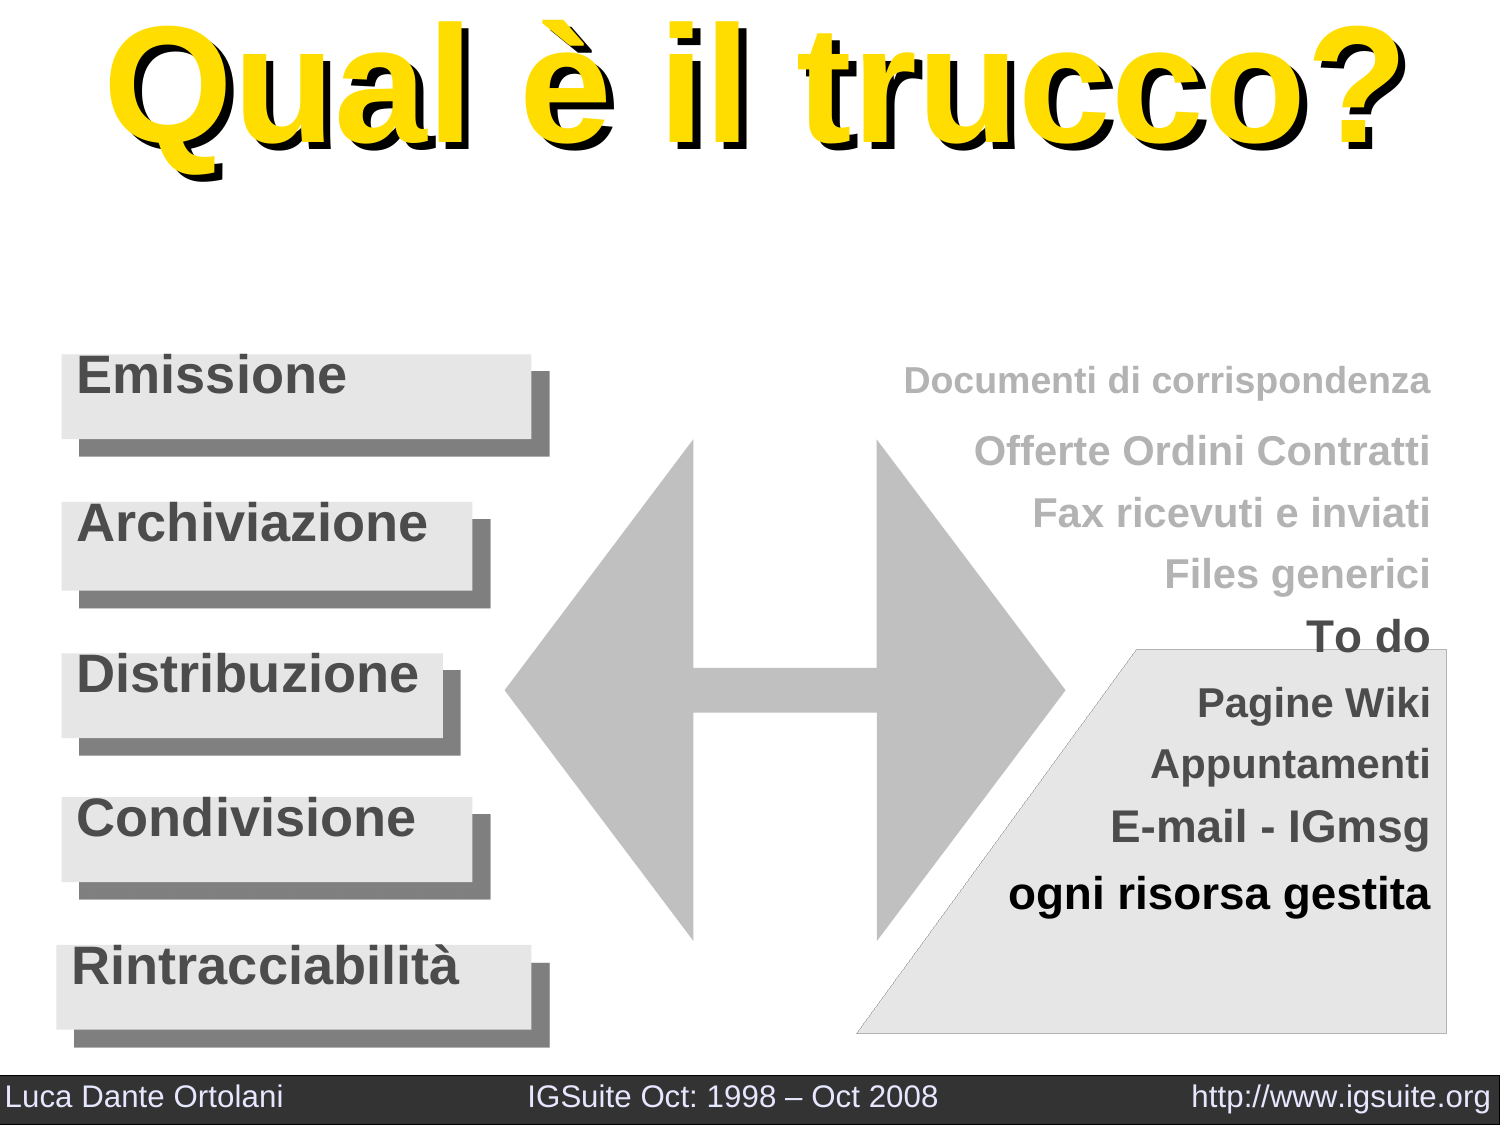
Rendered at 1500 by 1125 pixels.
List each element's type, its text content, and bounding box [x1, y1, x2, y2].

text_box Luca Dante Ortolani IGSuite Oct: 1998 – Oct 2008 http://www.igsuite.org [0, 1075, 1500, 1125]
text_box Rintracciabilità [56, 944, 532, 1030]
text_box [856, 989, 888, 1034]
text_box Archiviazione [61, 501, 473, 591]
text_box Emissione [61, 354, 532, 440]
text_box Condivisione [61, 797, 473, 883]
text_box [504, 439, 1066, 942]
text_box Qual è il trucco? [88, 36, 1426, 266]
text_box Distribuzione [61, 653, 443, 739]
text_box Documenti di corrispondenza Offerte Ordini Contratti Fax ricevuti e inviati Files generici To do Pagine Wiki Appuntamenti E-mail - IGmsg ogni risorsa gestita [888, 364, 1445, 1063]
